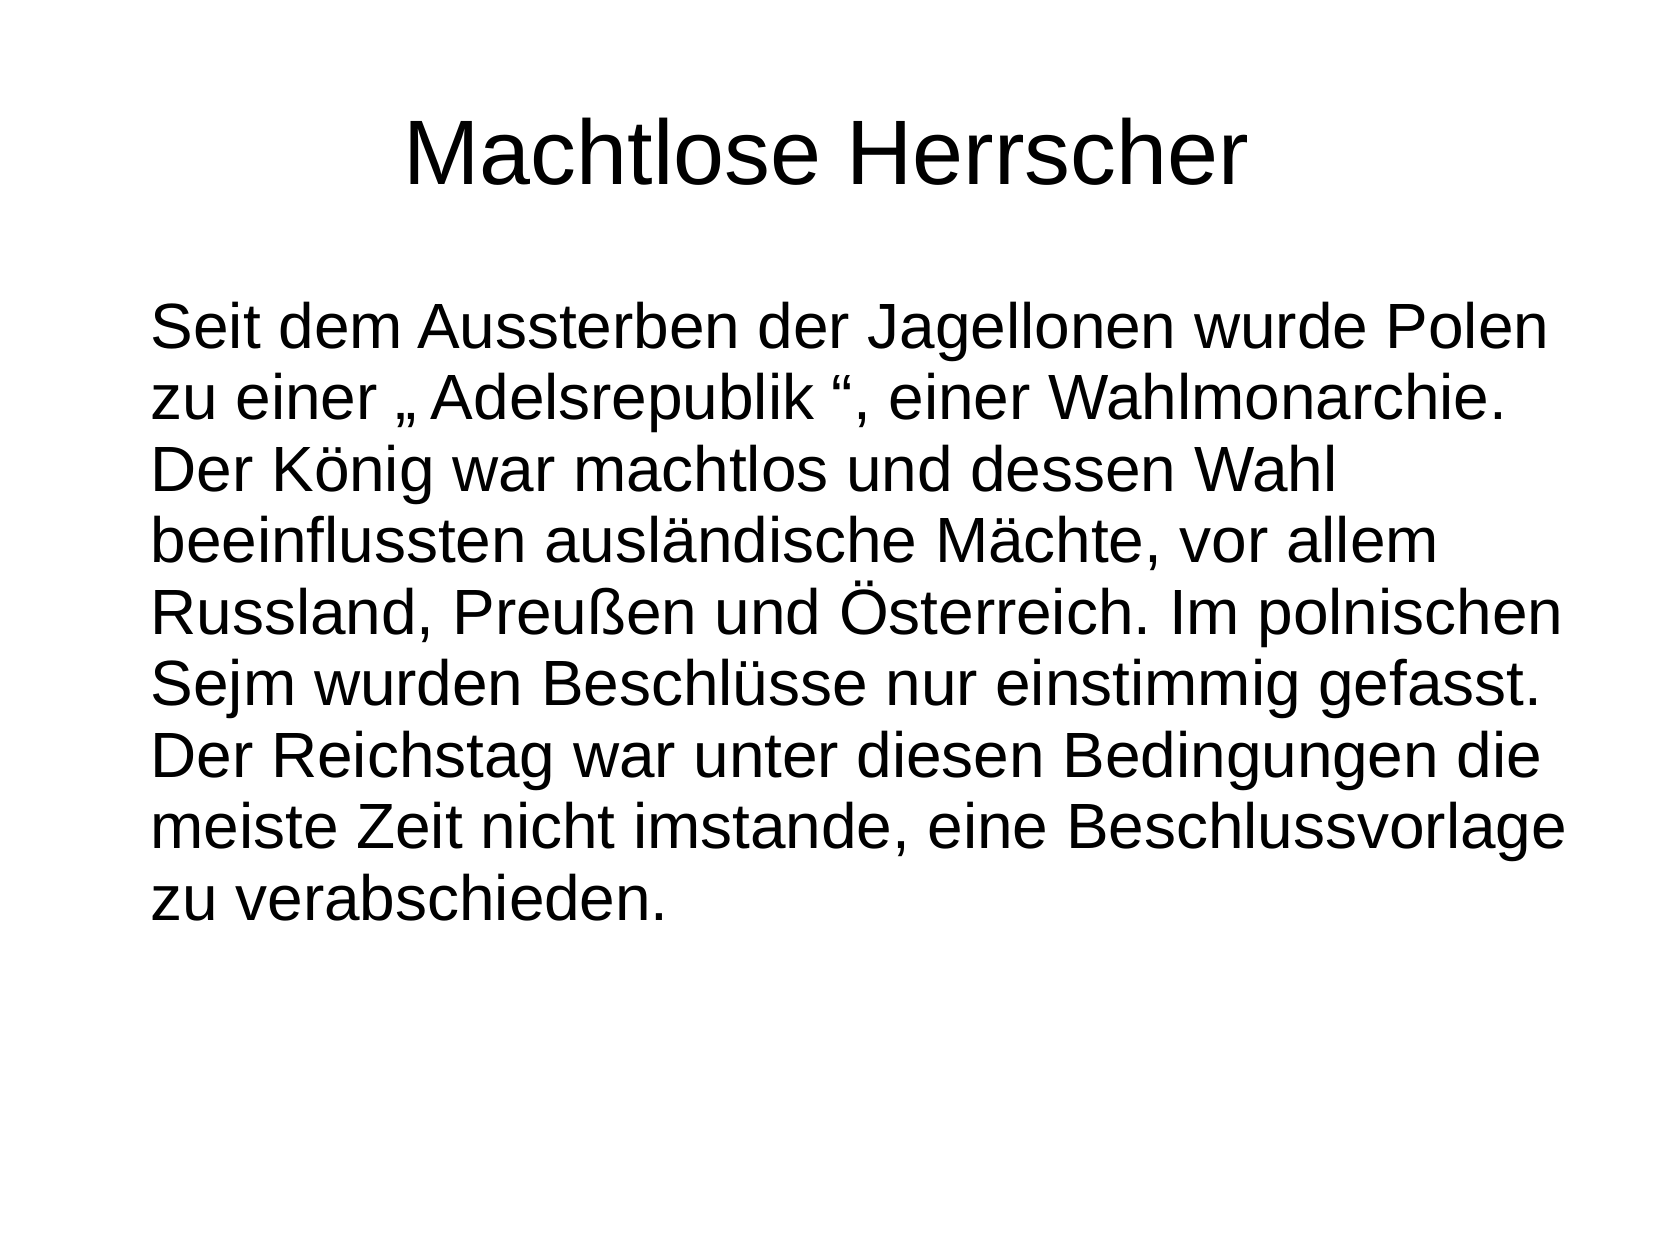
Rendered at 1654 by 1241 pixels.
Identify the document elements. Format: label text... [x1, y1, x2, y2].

title Machtlose Herrscher [82, 49, 1571, 257]
list Seit dem Aussterben der Jagellonen wurde Polen zu einer „ Adelsrepublik “, einer Wahlmonarchie. Der König war machtlos und dessen Wahl beeinflussten ausländische Mächte, vor allem Russland, Preußen und Österreich. Im polnischen Sejm wurden Beschlüsse nur einstimmig gefasst. Der Reichstag war unter diesen Bedingungen die meiste Zeit nicht imstande, eine Beschlussvorlage zu verabschieden. [82, 290, 1571, 1010]
